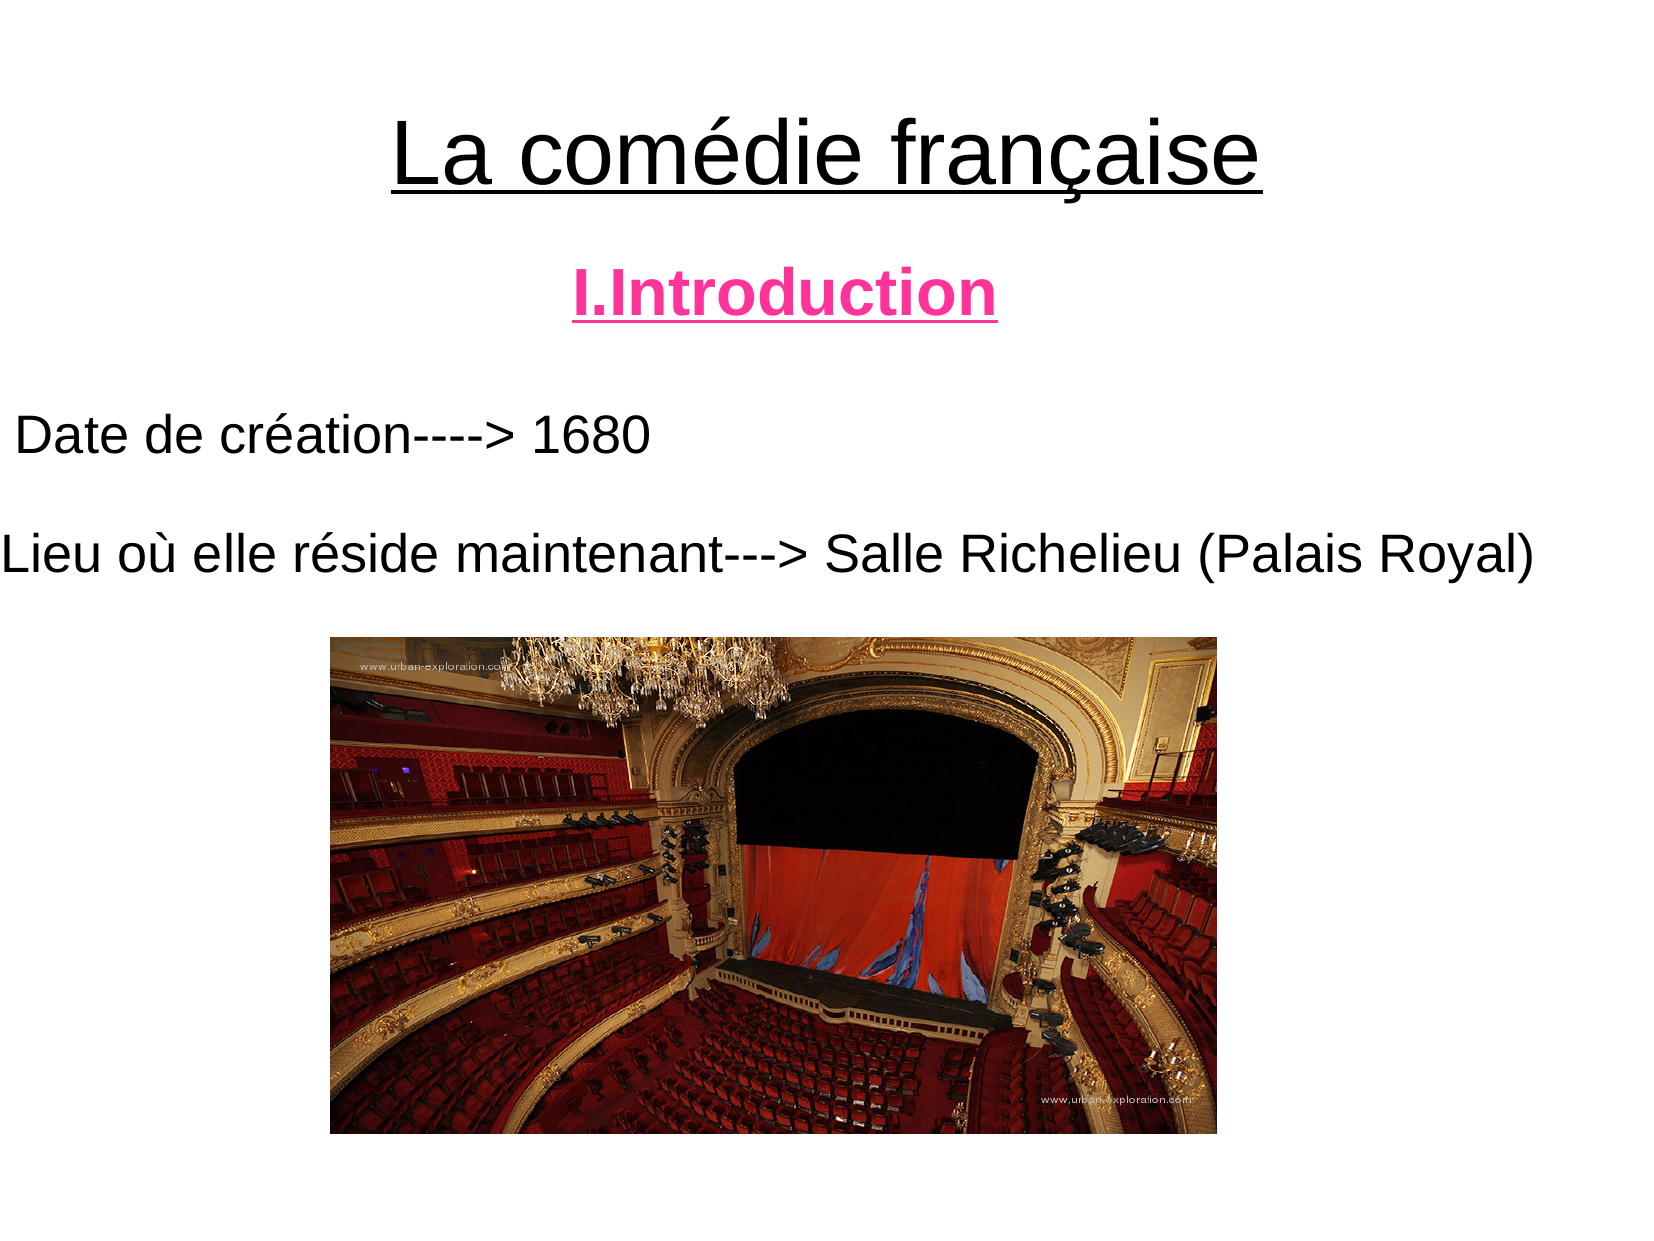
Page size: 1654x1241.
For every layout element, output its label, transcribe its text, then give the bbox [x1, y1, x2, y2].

picture [330, 637, 1217, 1134]
title La comédie française [82, 49, 1571, 218]
subtitle Lieu où elle réside maintenant---> Salle Richelieu (Palais Royal) [0, 218, 1607, 880]
text_box I.Introduction Date de création----> 1680 [0, 248, 1571, 534]
